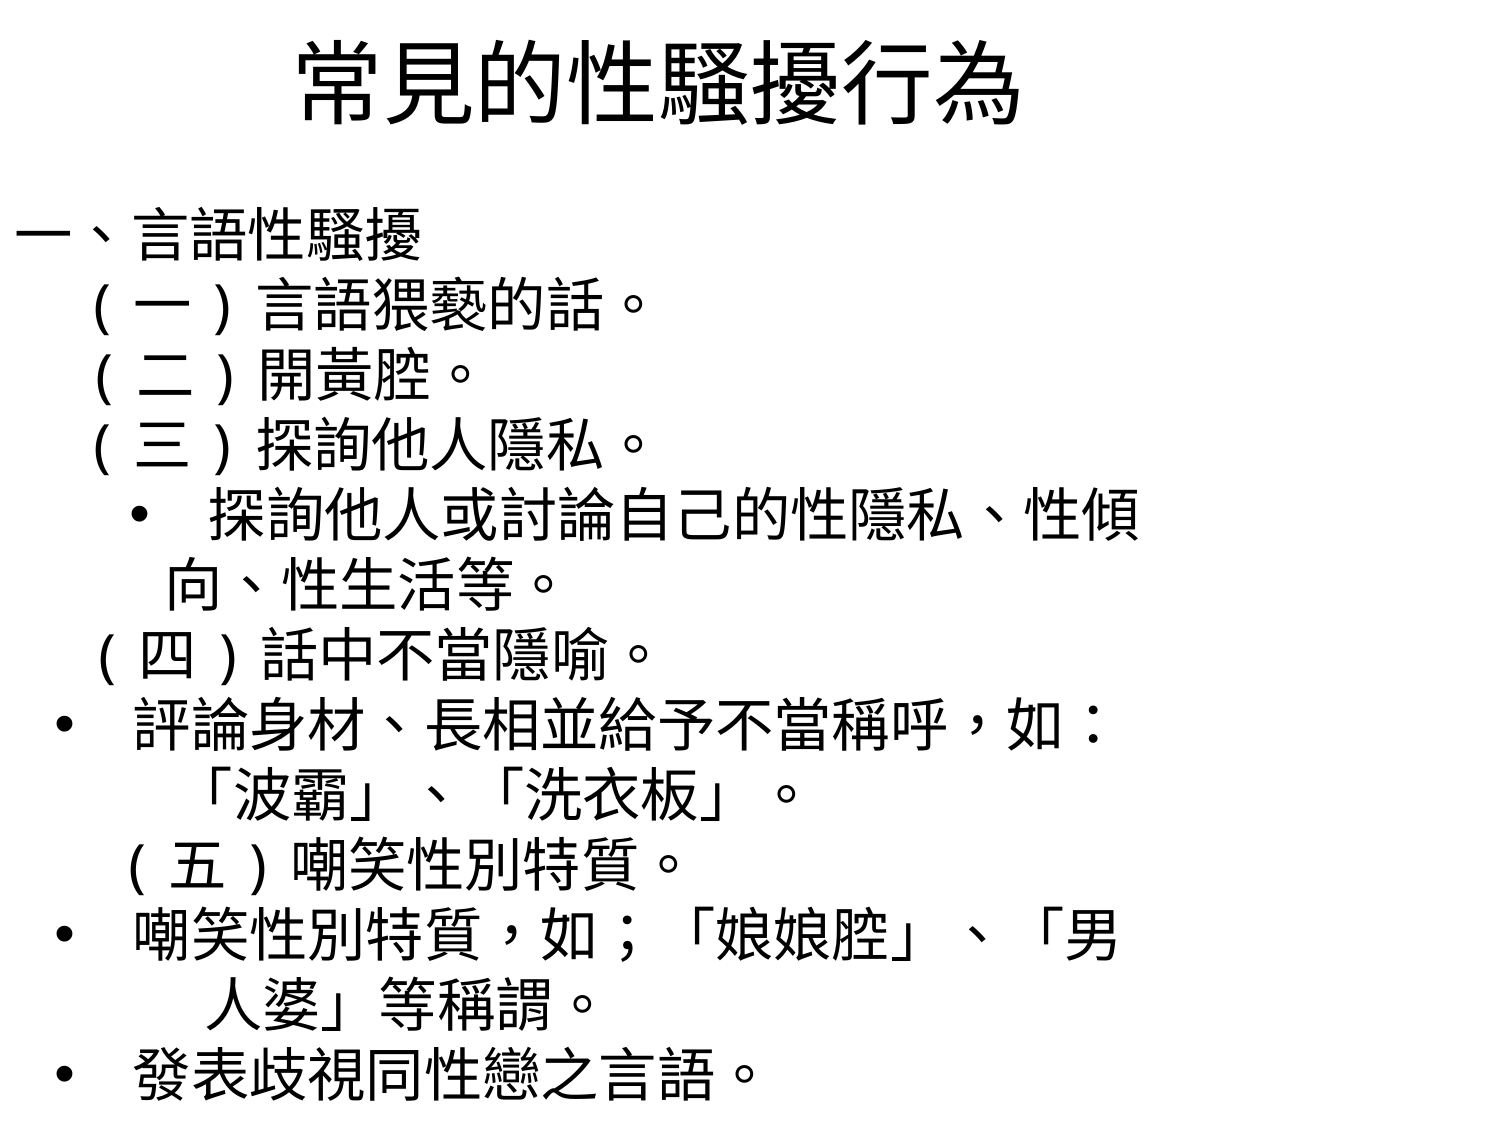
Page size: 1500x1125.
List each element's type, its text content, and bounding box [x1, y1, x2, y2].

text_box 一、言語性騷擾 (一)言語猥褻的話。 (二)開黃腔。 (三)探詢他人隱私。 探詢他人或討論自己的性隱私、性傾向、性生活等。 (四)話中不當隱喻。 評論身材、長相並給予不當稱呼，如： 「波霸」、「洗衣板」。 (五)嘲笑性別特質。 嘲笑性別特質，如；「娘娘腔」、「男 人婆」等稱謂。 發表歧視同性戀之言語。 [0, 190, 1205, 1116]
title 常見的性騷擾行為 [0, 0, 1317, 161]
